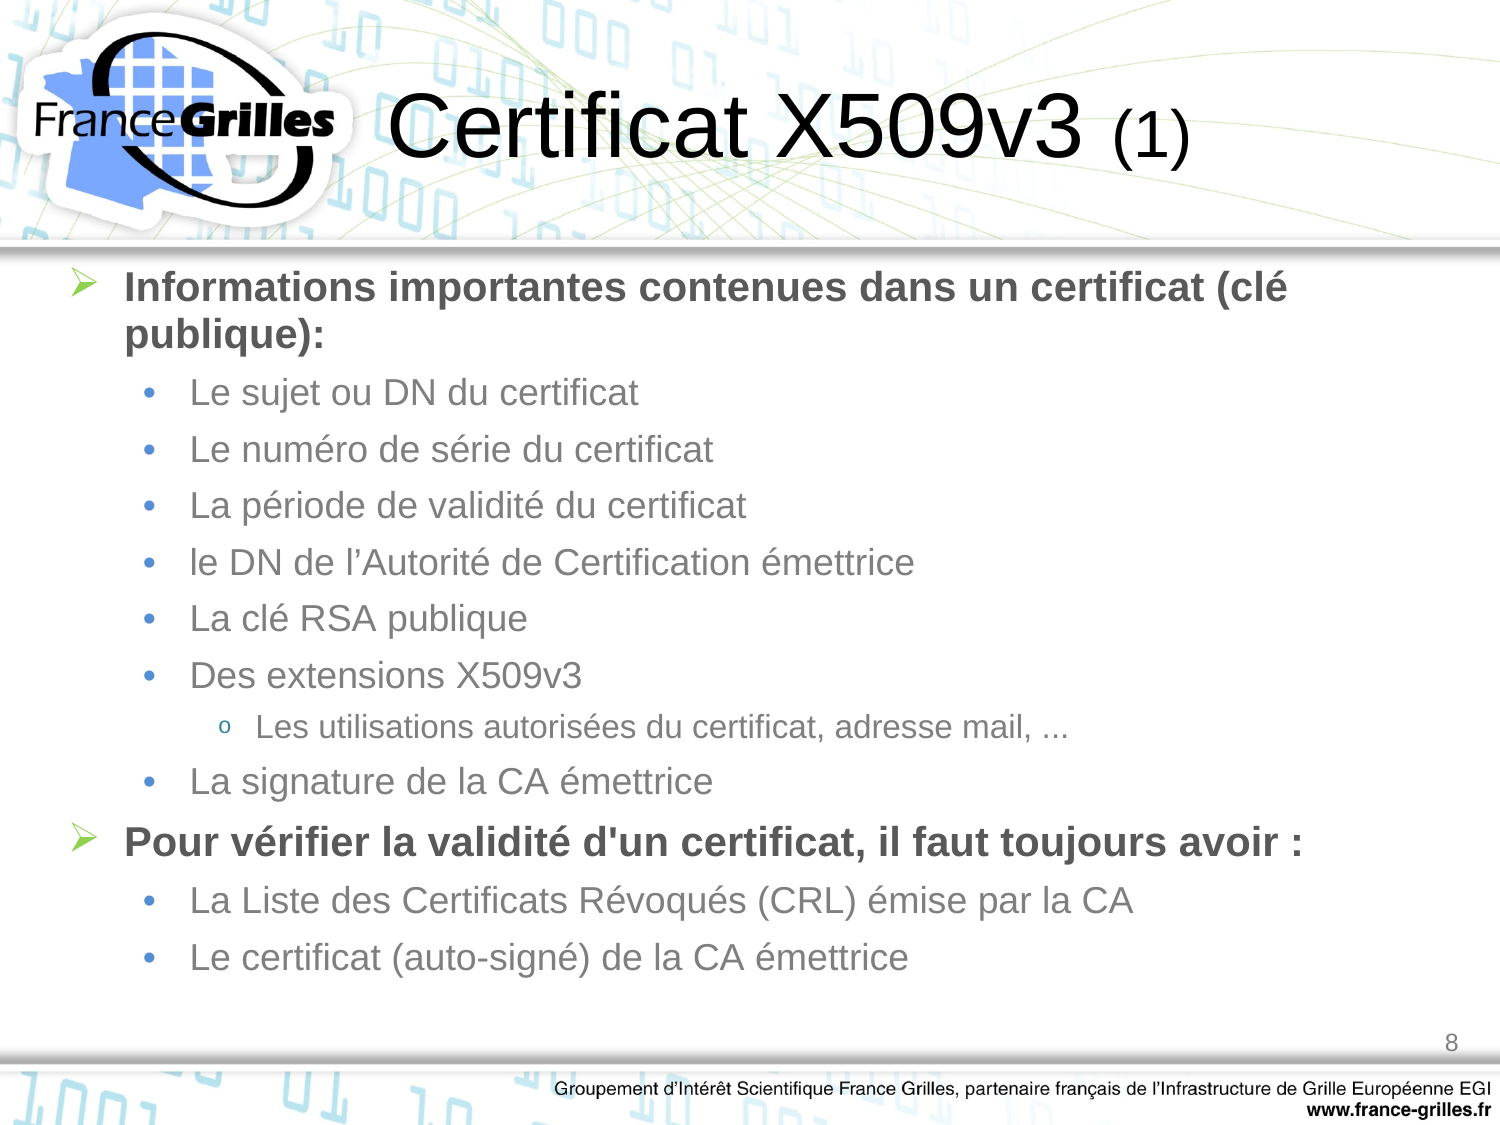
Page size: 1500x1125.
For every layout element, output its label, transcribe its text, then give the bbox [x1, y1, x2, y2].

title Certificat X509v3 (1) [372, 7, 1459, 244]
list Informations importantes contenues dans un certificat (clé publique): Le sujet ou DN du certificat Le numéro de série du certificat La période de validité du certificat le DN de l’Autorité de Certification émettrice La clé RSA publique Des extensions X509v3 Les utilisations autorisées du certificat, adresse mail, ... La signature de la CA émettrice Pour vérifier la validité d'un certificat, il faut toujours avoir : La Liste des Certificats Révoqués (CRL) émise par la CA Le certificat (auto-signé) de la CA émettrice [53, 256, 1459, 1054]
picture [0, 0, 1500, 1125]
